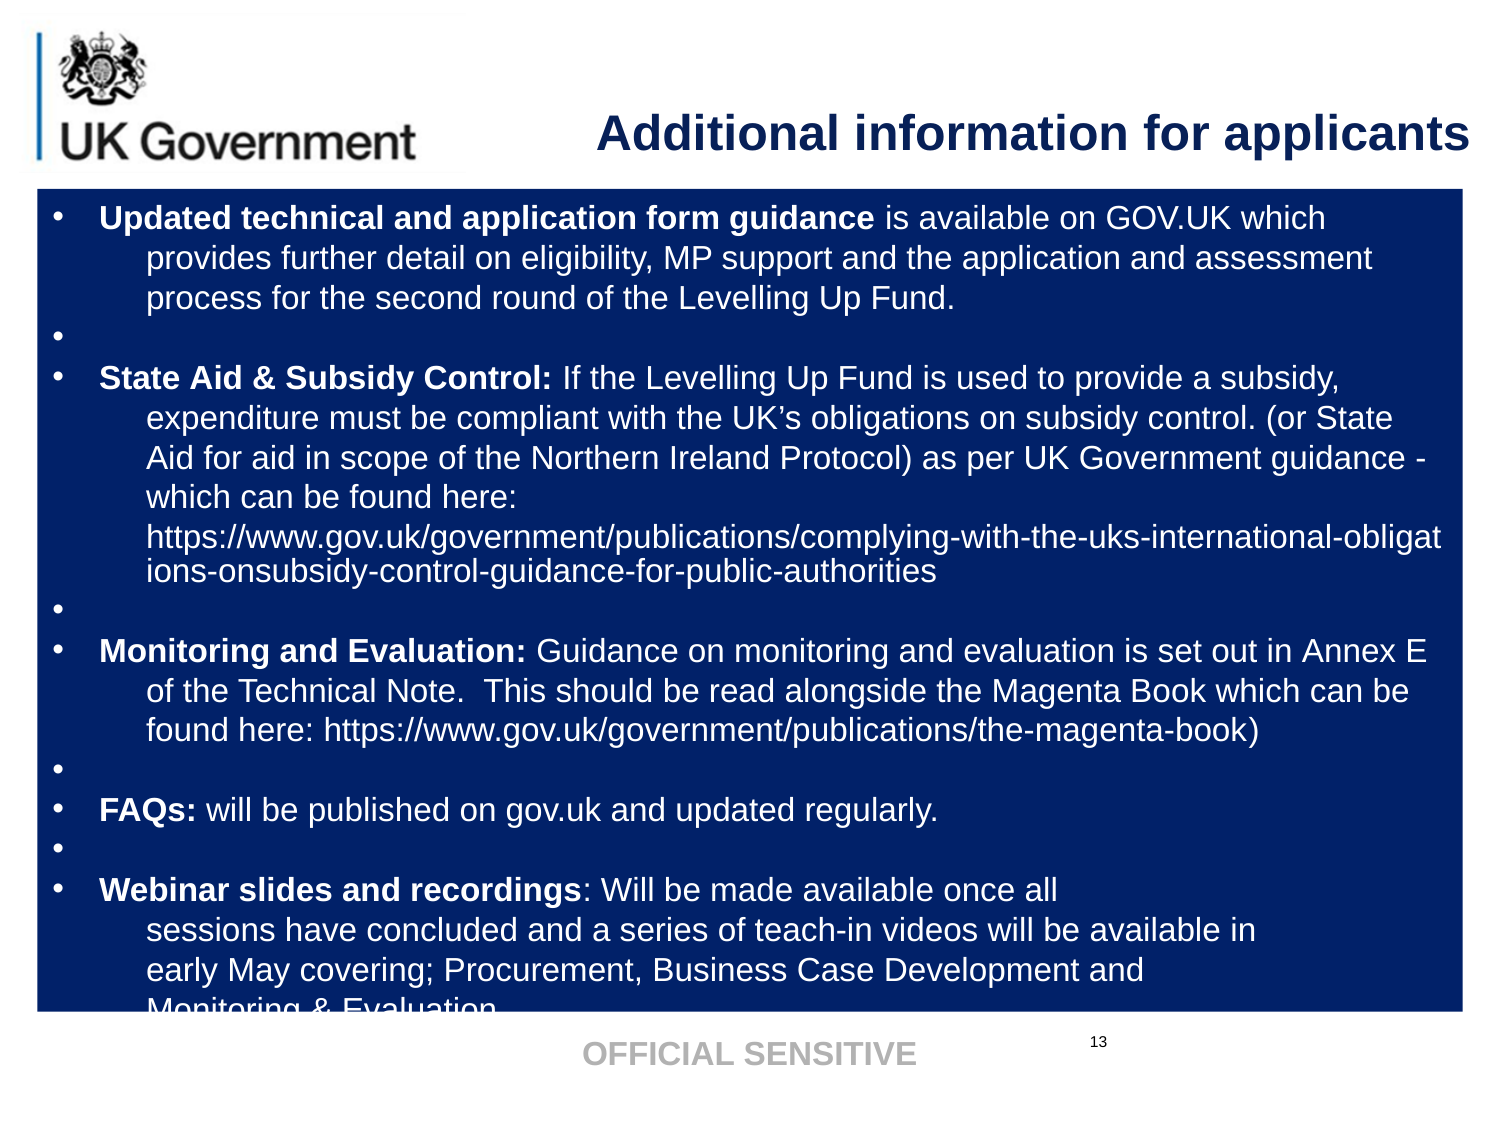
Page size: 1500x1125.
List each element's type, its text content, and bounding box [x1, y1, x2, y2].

title Additional information for applicants [580, 92, 1500, 169]
text_box Updated technical and application form guidance is available on GOV.UK which provides further detail on eligibility, MP support and the application and assessment process for the second round of the Levelling Up Fund. State Aid & Subsidy Control: If the Levelling Up Fund is used to provide a subsidy, expenditure must be compliant with the UK’s obligations on subsidy control. (or State Aid for aid in scope of the Northern Ireland Protocol) as per UK Government guidance - which can be found here: https://www.gov.uk/government/publications/complying-with-the-uks-international-obligations-onsubsidy-control-guidance-for-public-authorities Monitoring and Evaluation: Guidance on monitoring and evaluation is set out in Annex E of the Technical Note. This should be read alongside the Magenta Book which can be found here: https://www.gov.uk/government/publications/the-magenta-book) FAQs: will be published on gov.uk and updated regularly. Webinar slides and recordings: Will be made available once all sessions have concluded and a series of teach-in videos will be available in early May covering; Procurement, Business Case Development and Monitoring & Evaluation. [37, 188, 1463, 1012]
text_box 13 [1074, 1024, 1426, 1103]
picture [19, 0, 466, 173]
